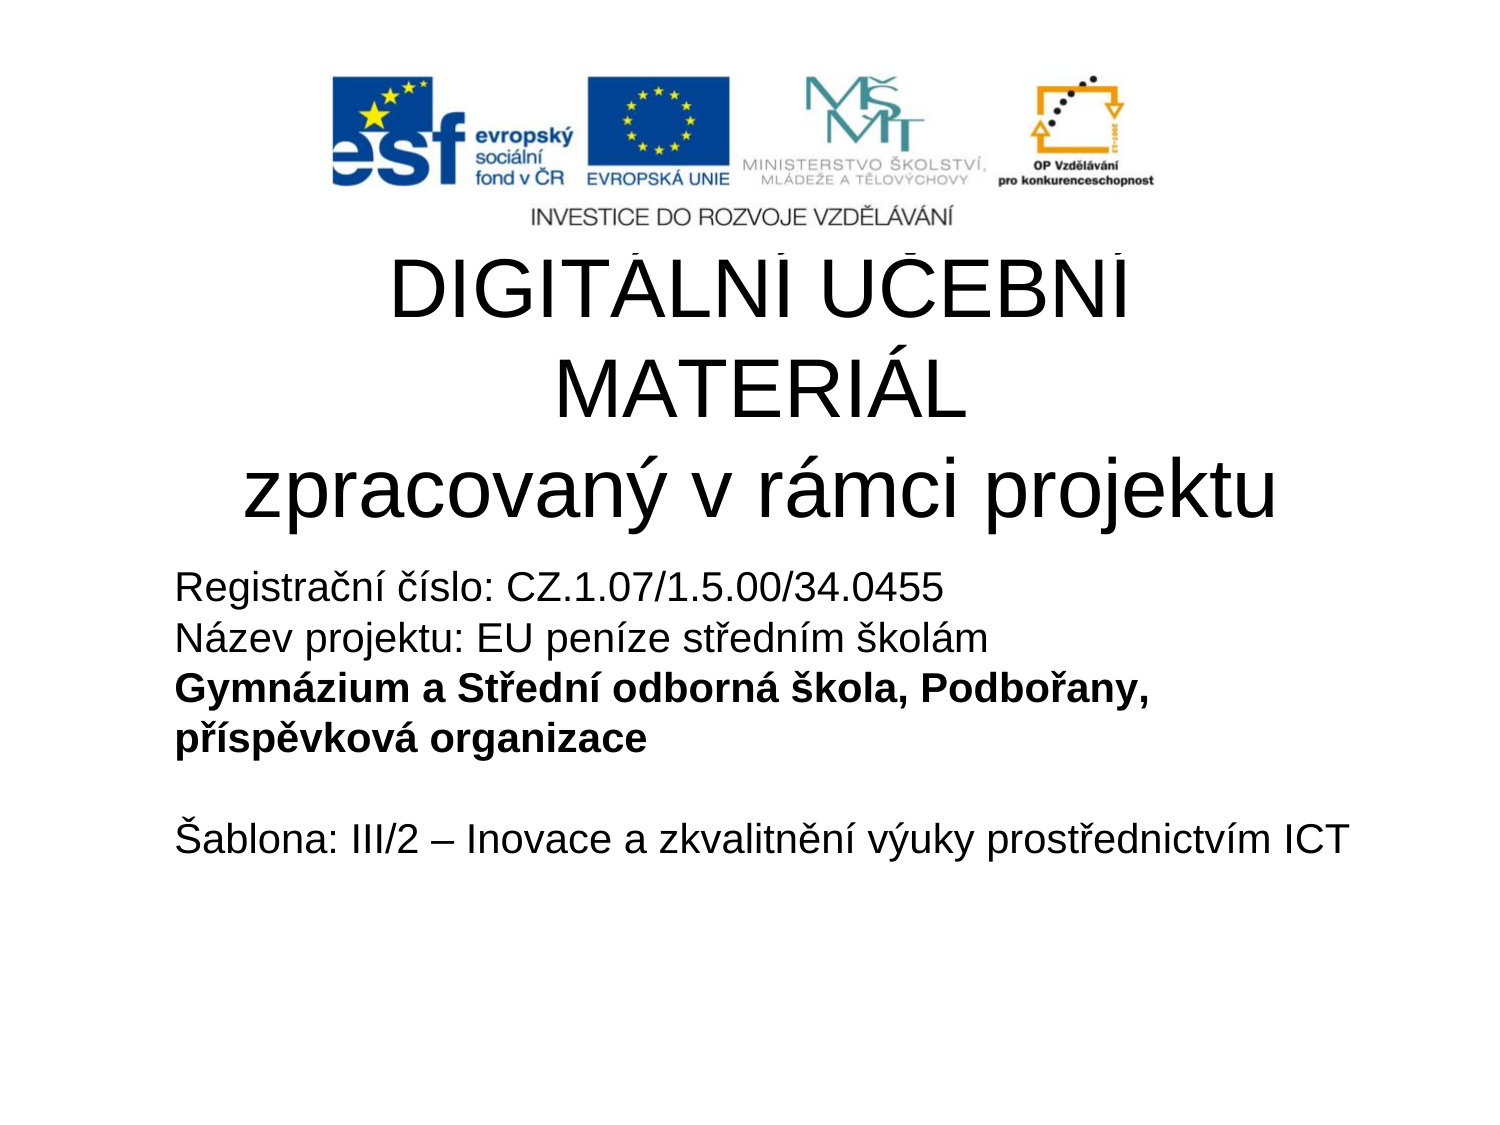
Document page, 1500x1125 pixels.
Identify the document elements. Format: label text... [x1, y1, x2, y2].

text_box Registrační číslo: CZ.1.07/1.5.00/34.0455 Název projektu: EU peníze středním školám Gymnázium a Střední odborná škola, Podbořany, příspěvková organizace Šablona: III/2 – Inovace a zkvalitnění výuky prostřednictvím ICT [159, 562, 1388, 1071]
picture [289, 42, 1210, 253]
title DIGITÁLNÍ UČEBNÍ MATERIÁL zpracovaný v rámci projektu [159, 226, 1364, 542]
